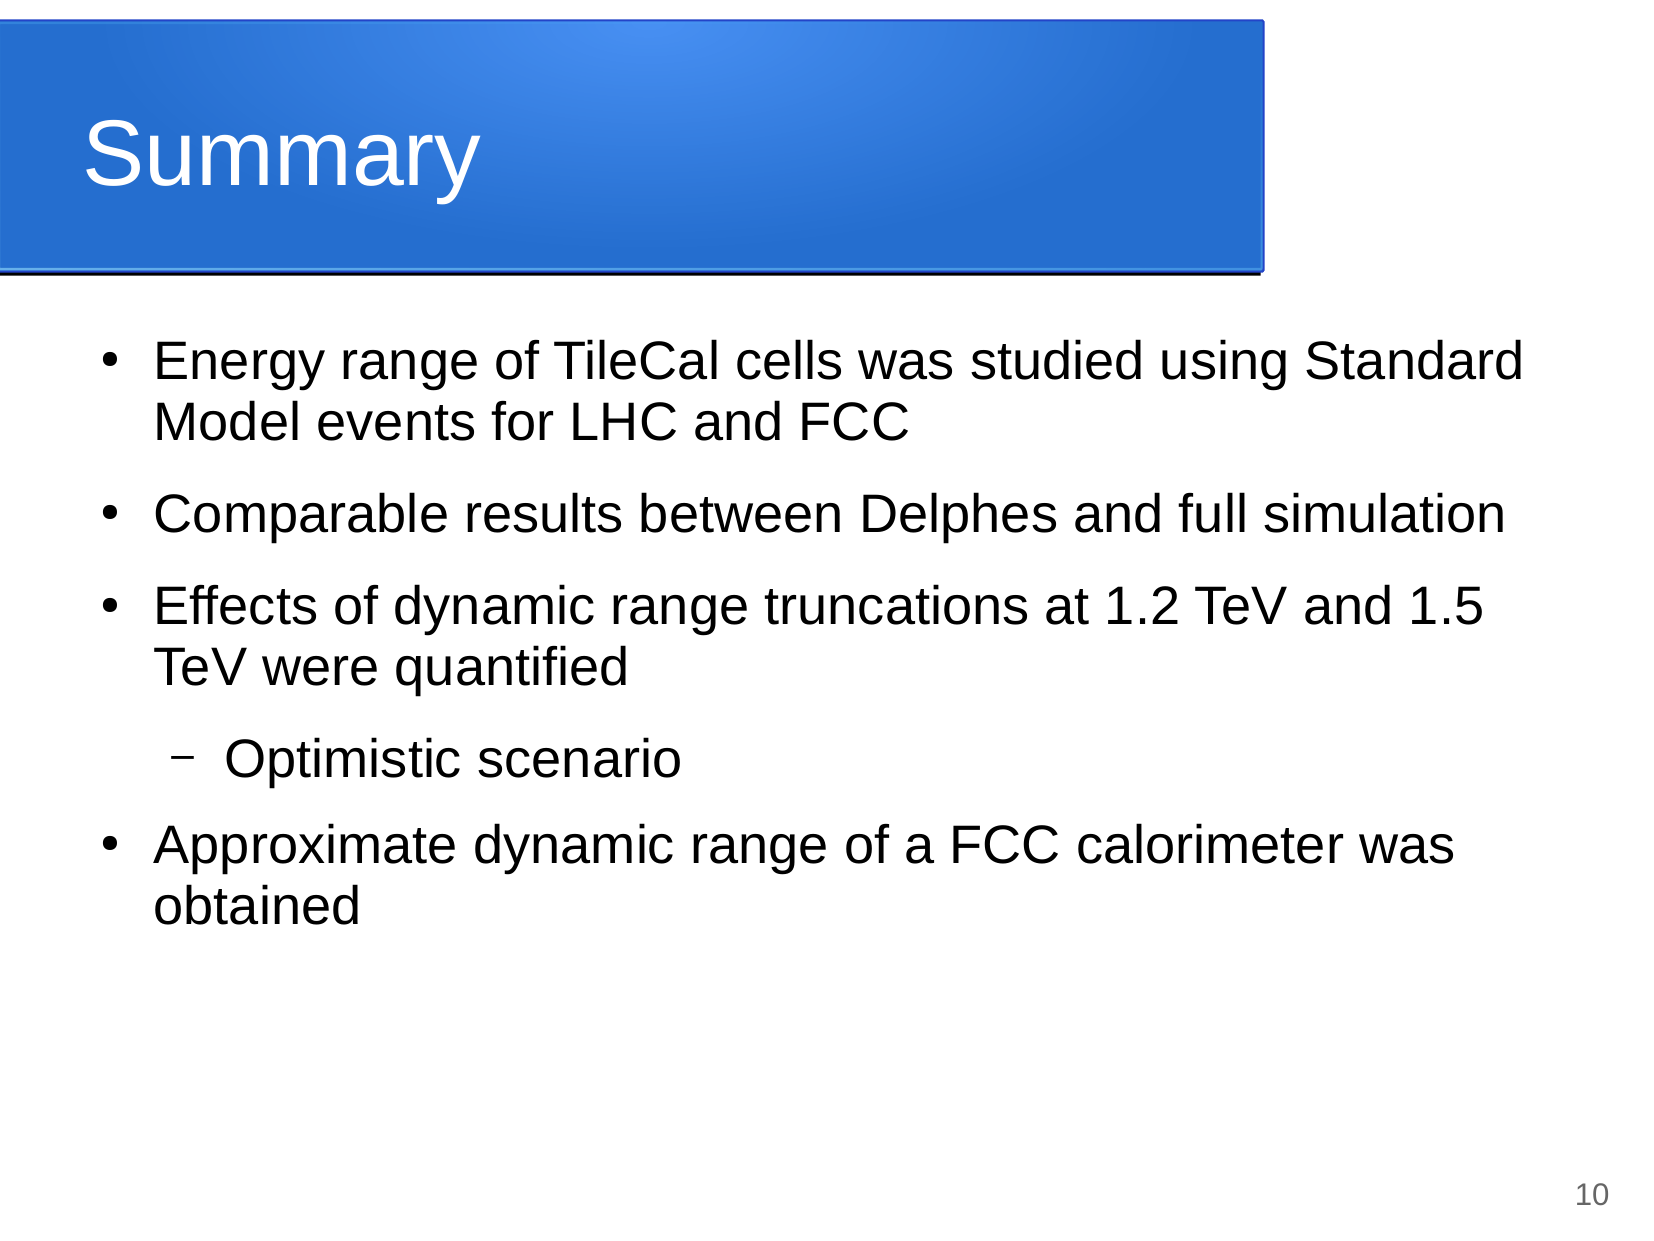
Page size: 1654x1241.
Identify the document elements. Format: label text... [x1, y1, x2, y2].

list Energy range of TileCal cells was studied using Standard Model events for LHC and FCC Comparable results between Delphes and full simulation Effects of dynamic range truncations at 1.2 TeV and 1.5 TeV were quantified Optimistic scenario Approximate dynamic range of a FCC calorimeter was obtained [82, 330, 1538, 1051]
title Summary [82, 49, 1571, 257]
